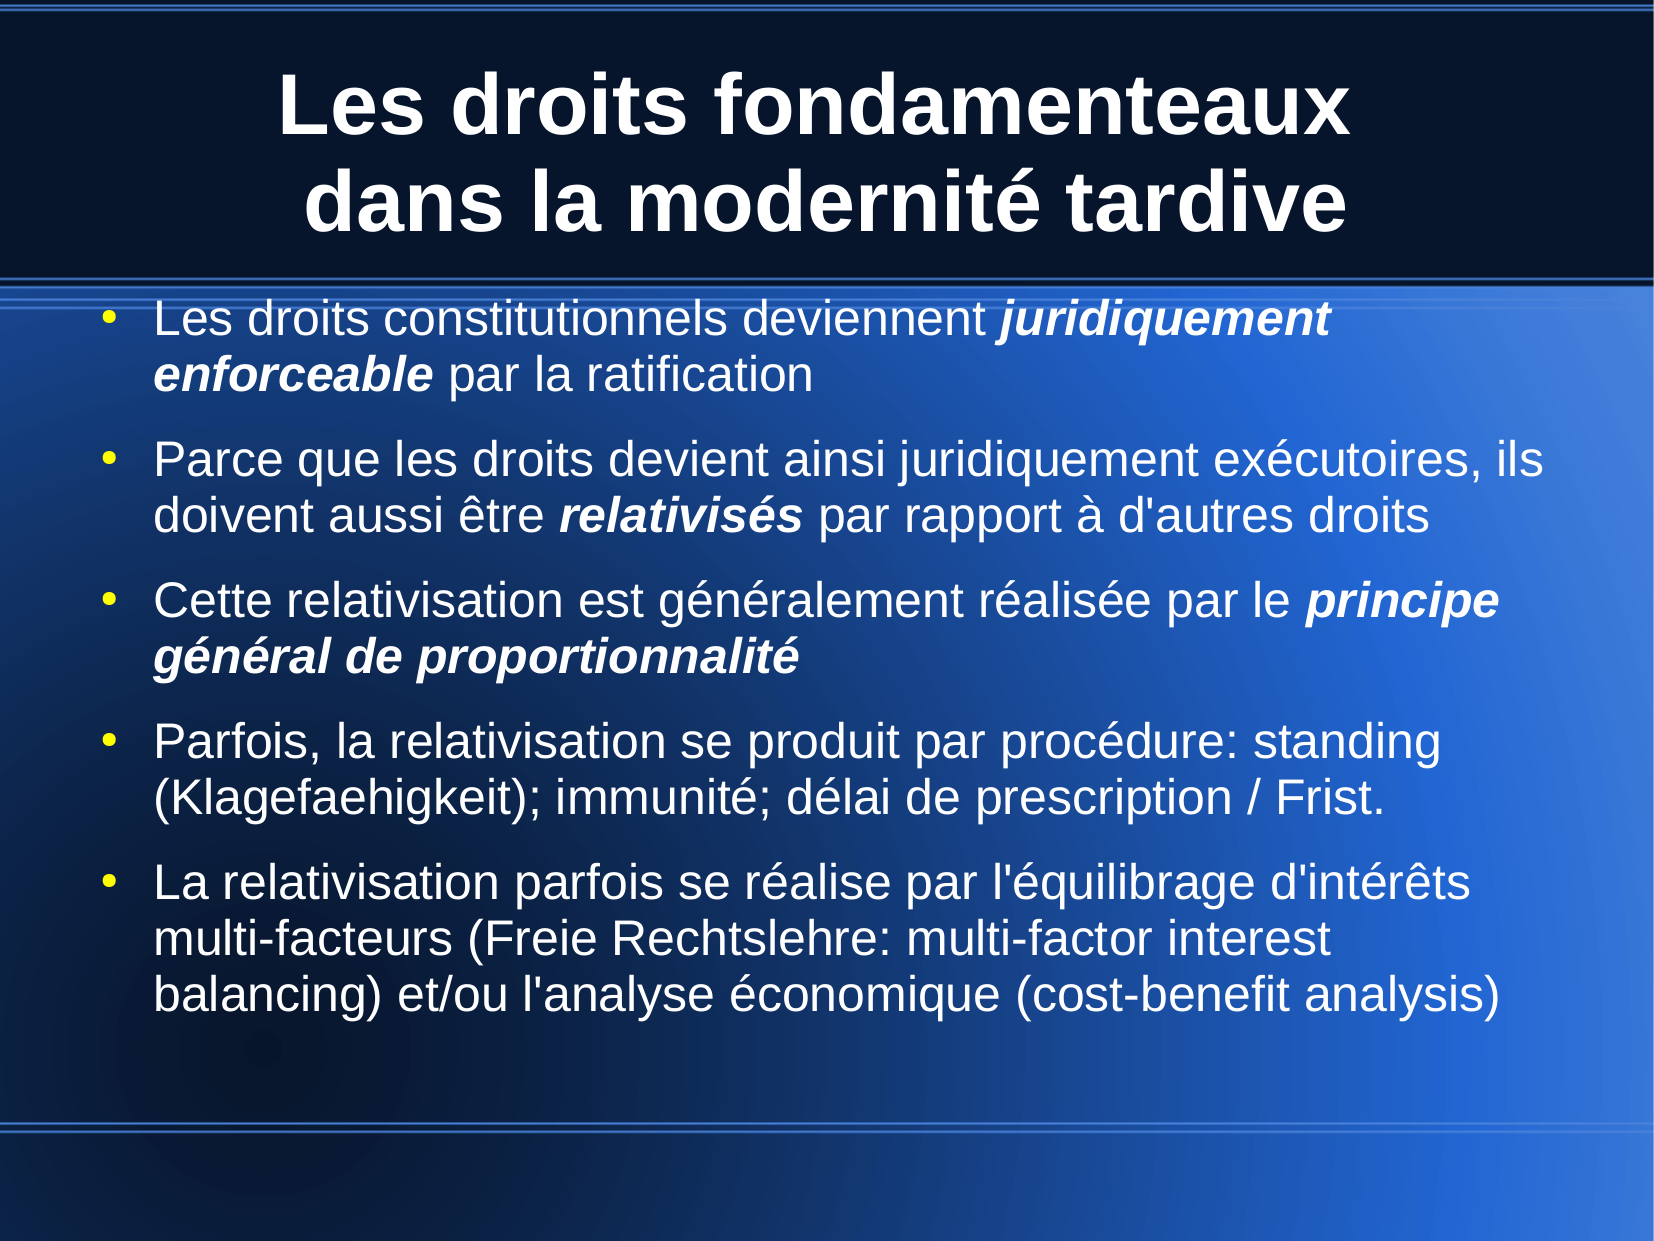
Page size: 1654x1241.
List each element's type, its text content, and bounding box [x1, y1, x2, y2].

picture [0, 0, 1654, 1241]
list Les droits constitutionnels deviennent juridiquement enforceable par la ratification Parce que les droits devient ainsi juridiquement exécutoires, ils doivent aussi être relativisés par rapport à d'autres droits Cette relativisation est généralement réalisée par le principe général de proportionnalité Parfois, la relativisation se produit par procédure: standing (Klagefaehigkeit); immunité; délai de prescription / Frist. La relativisation parfois se réalise par l'équilibrage d'intérêts multi-facteurs (Freie Rechtslehre: multi-factor interest balancing) et/ou l'analyse économique (cost-benefit analysis) [82, 290, 1571, 1231]
title Les droits fondamenteaux dans la modernité tardive [82, 49, 1571, 257]
